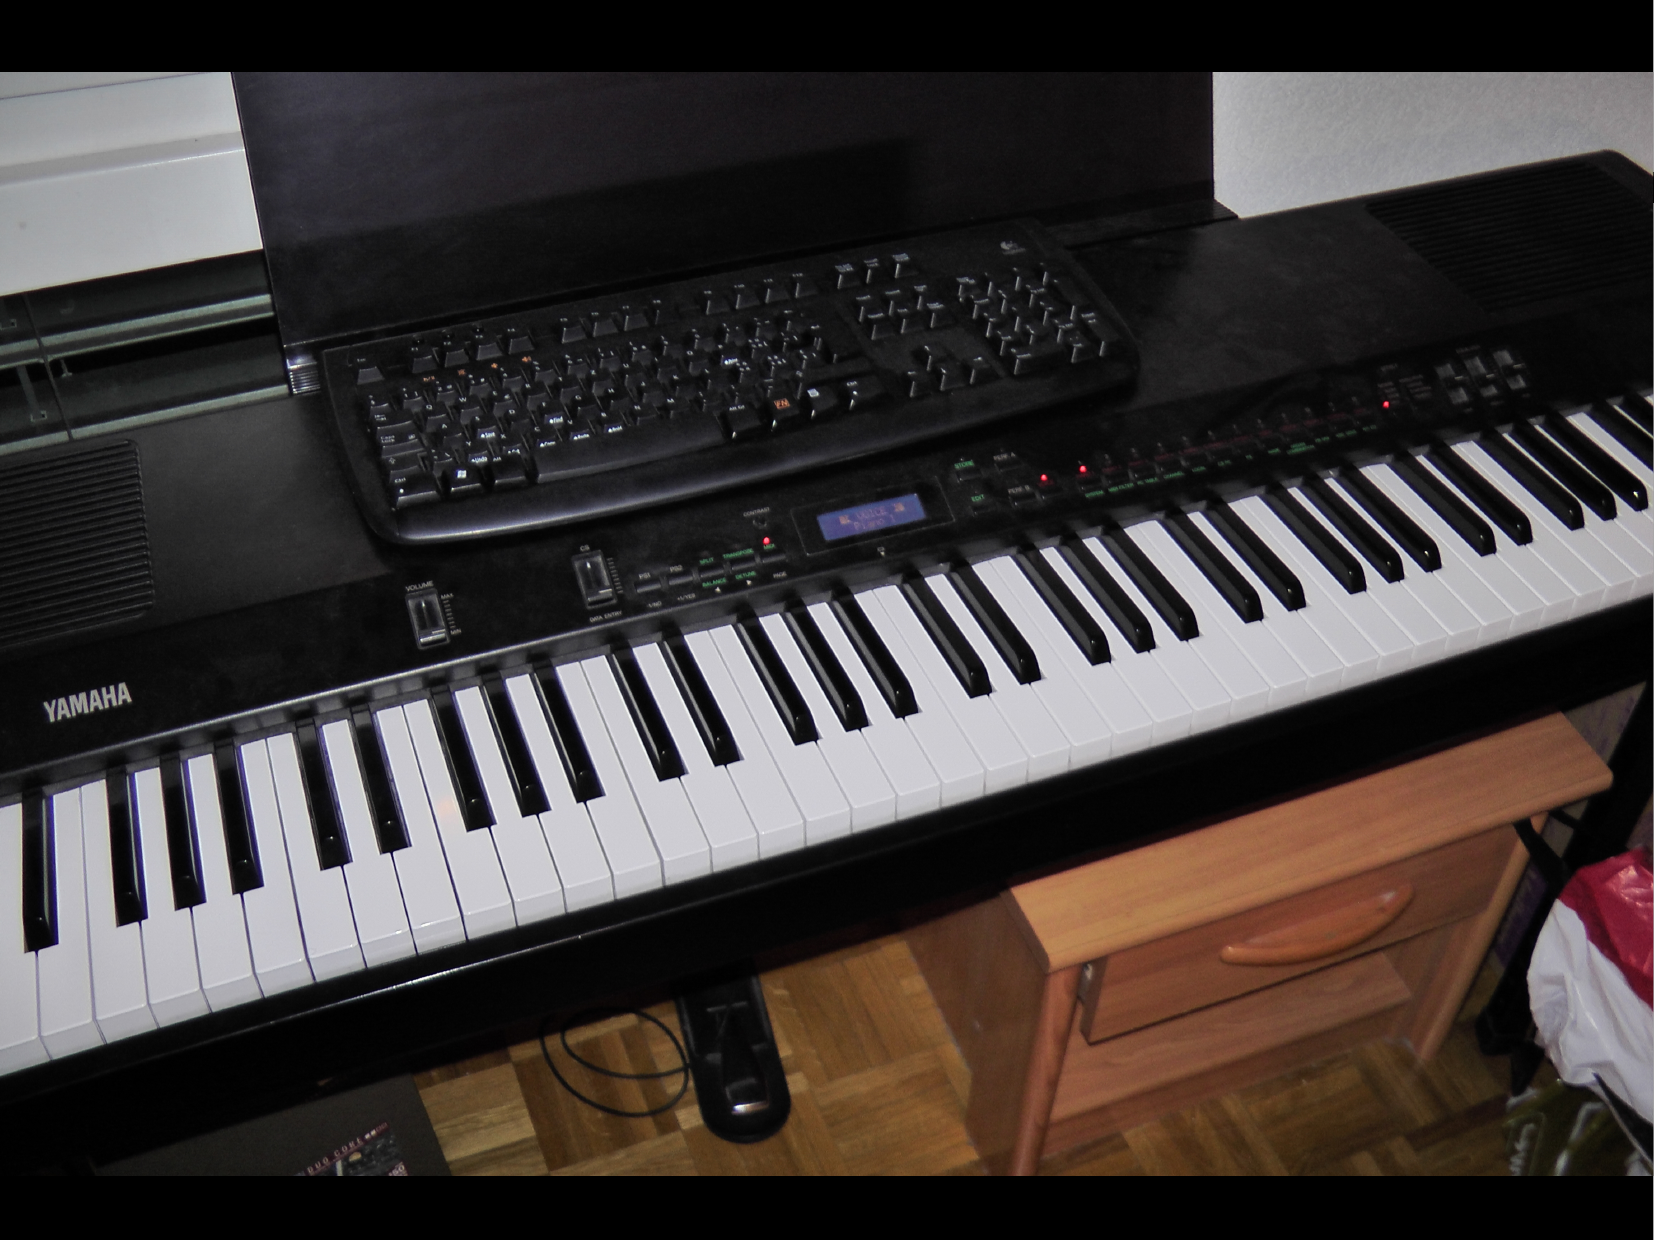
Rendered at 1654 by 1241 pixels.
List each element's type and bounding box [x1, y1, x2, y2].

picture [0, 72, 1654, 1176]
